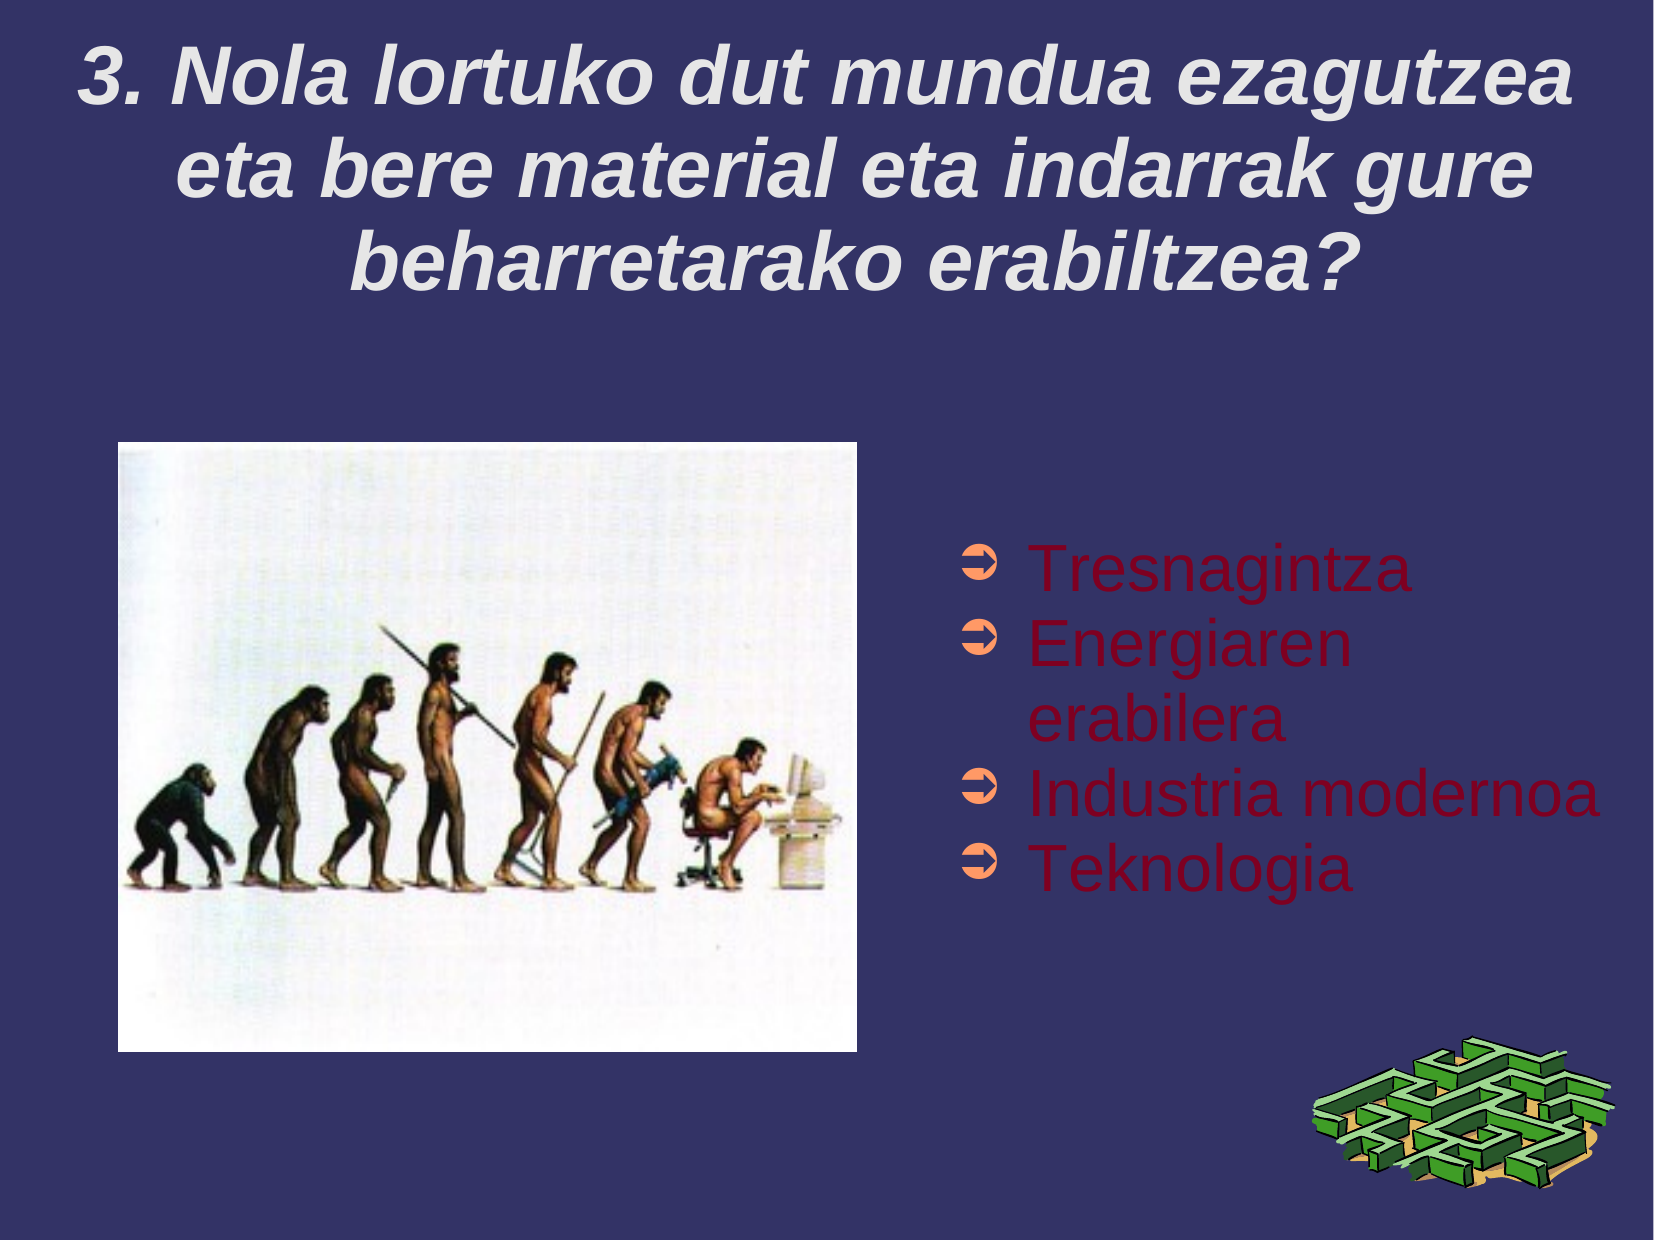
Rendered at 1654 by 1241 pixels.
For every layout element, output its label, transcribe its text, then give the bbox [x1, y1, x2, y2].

list Tresnagintza Energiaren erabilera Industria modernoa Teknologia [944, 531, 1624, 945]
picture [118, 442, 857, 1052]
title 3. Nola lortuko dut mundua ezagutzea eta bere material eta indarrak gure beharretarako erabiltzea? [59, 29, 1595, 309]
